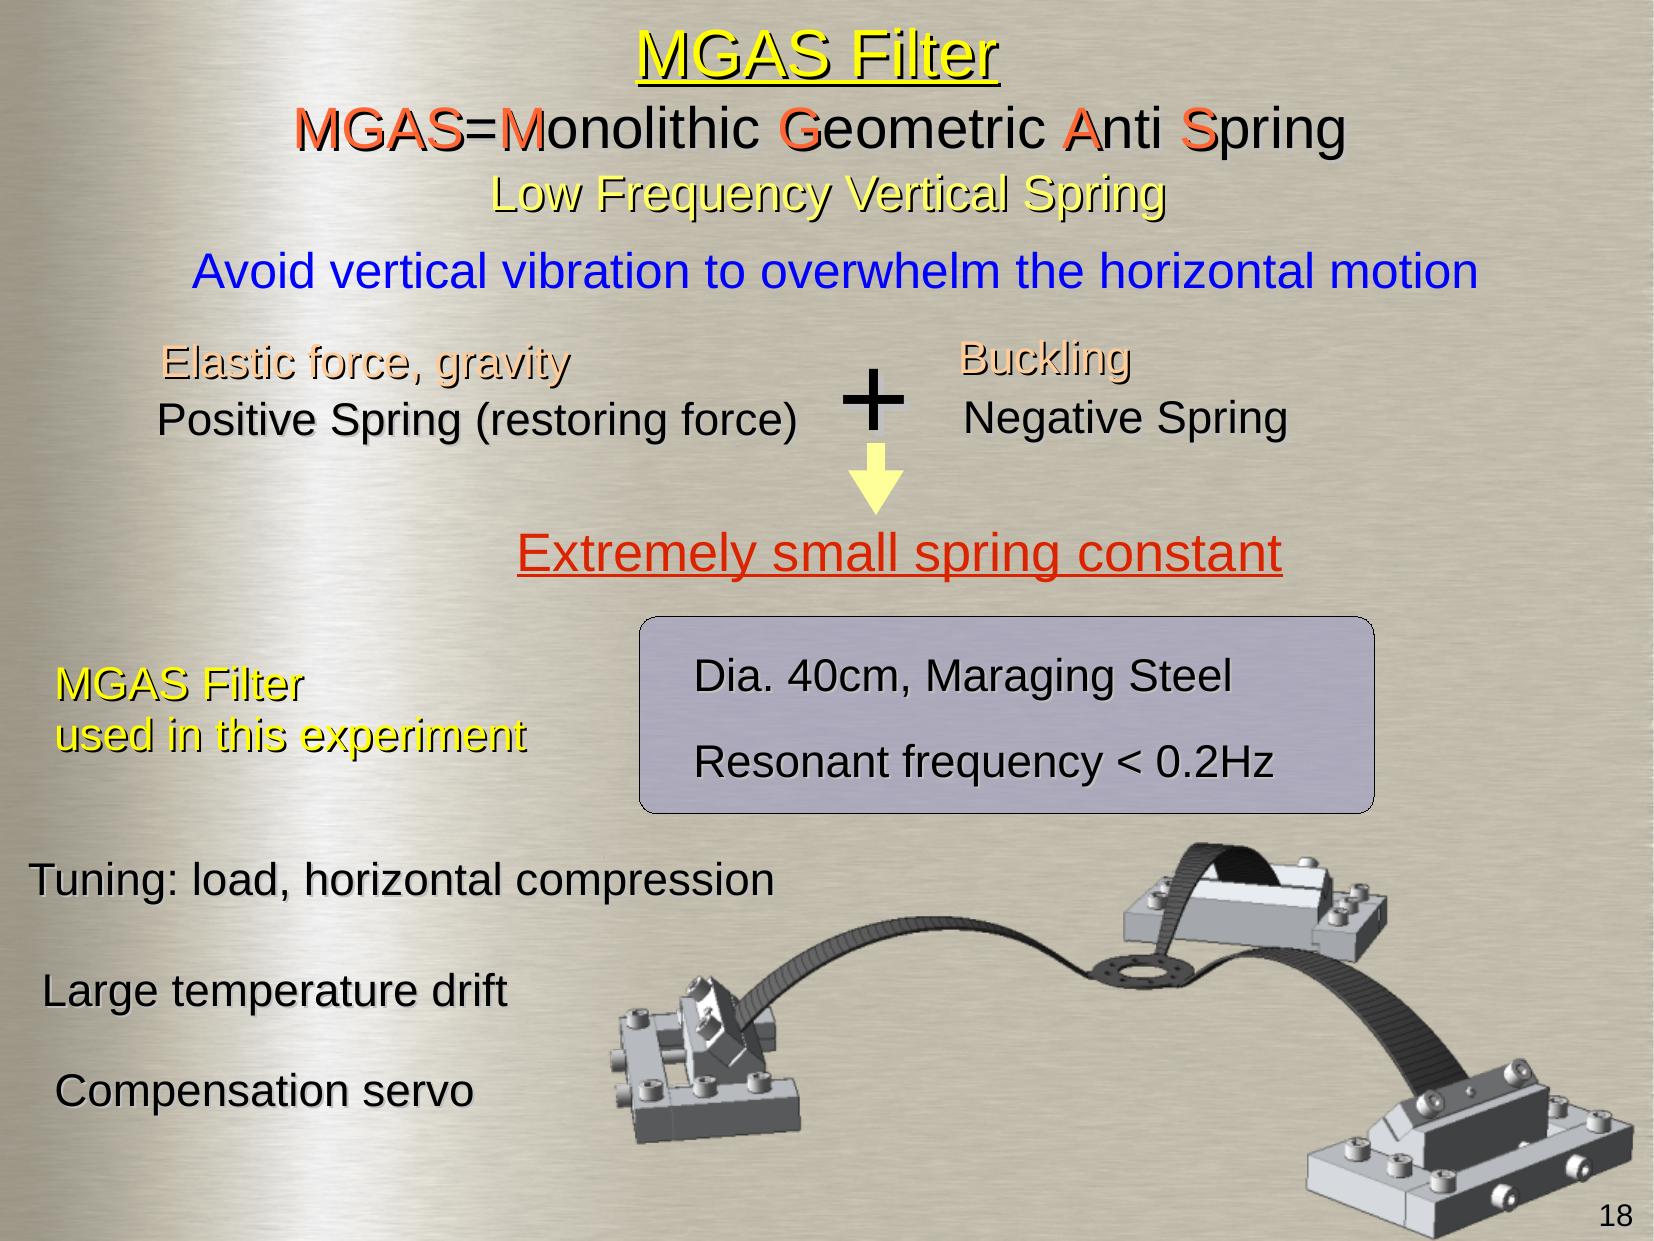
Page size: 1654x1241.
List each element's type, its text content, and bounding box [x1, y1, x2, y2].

text_box MGAS=Monolithic Geometric Anti Spring [277, 88, 1364, 169]
text_box MGAS Filter [620, 8, 1014, 88]
picture [0, 0, 1654, 1241]
text_box Elastic force, gravity [144, 328, 585, 395]
text_box + [822, 320, 926, 476]
text_box Compensation servo [39, 1057, 490, 1124]
text_box Extremely small spring constant [501, 515, 1299, 591]
text_box Buckling [942, 324, 1147, 391]
text_box MGAS Filter used in this experiment [39, 650, 541, 768]
text_box Dia. 40cm, Maraging Steel [678, 643, 1249, 710]
text_box [639, 616, 1375, 733]
text_box Resonant frequency < 0.2Hz [678, 728, 1291, 795]
text_box Avoid vertical vibration to overwhelm the horizontal motion [177, 236, 1496, 307]
text_box Low Frequency Vertical Spring [474, 157, 1182, 229]
text_box Large temperature drift [26, 958, 523, 1025]
text_box Positive Spring (restoring force) [141, 386, 814, 453]
text_box Negative Spring [948, 385, 1317, 452]
text_box Tuning: load, horizontal compression [13, 846, 804, 913]
